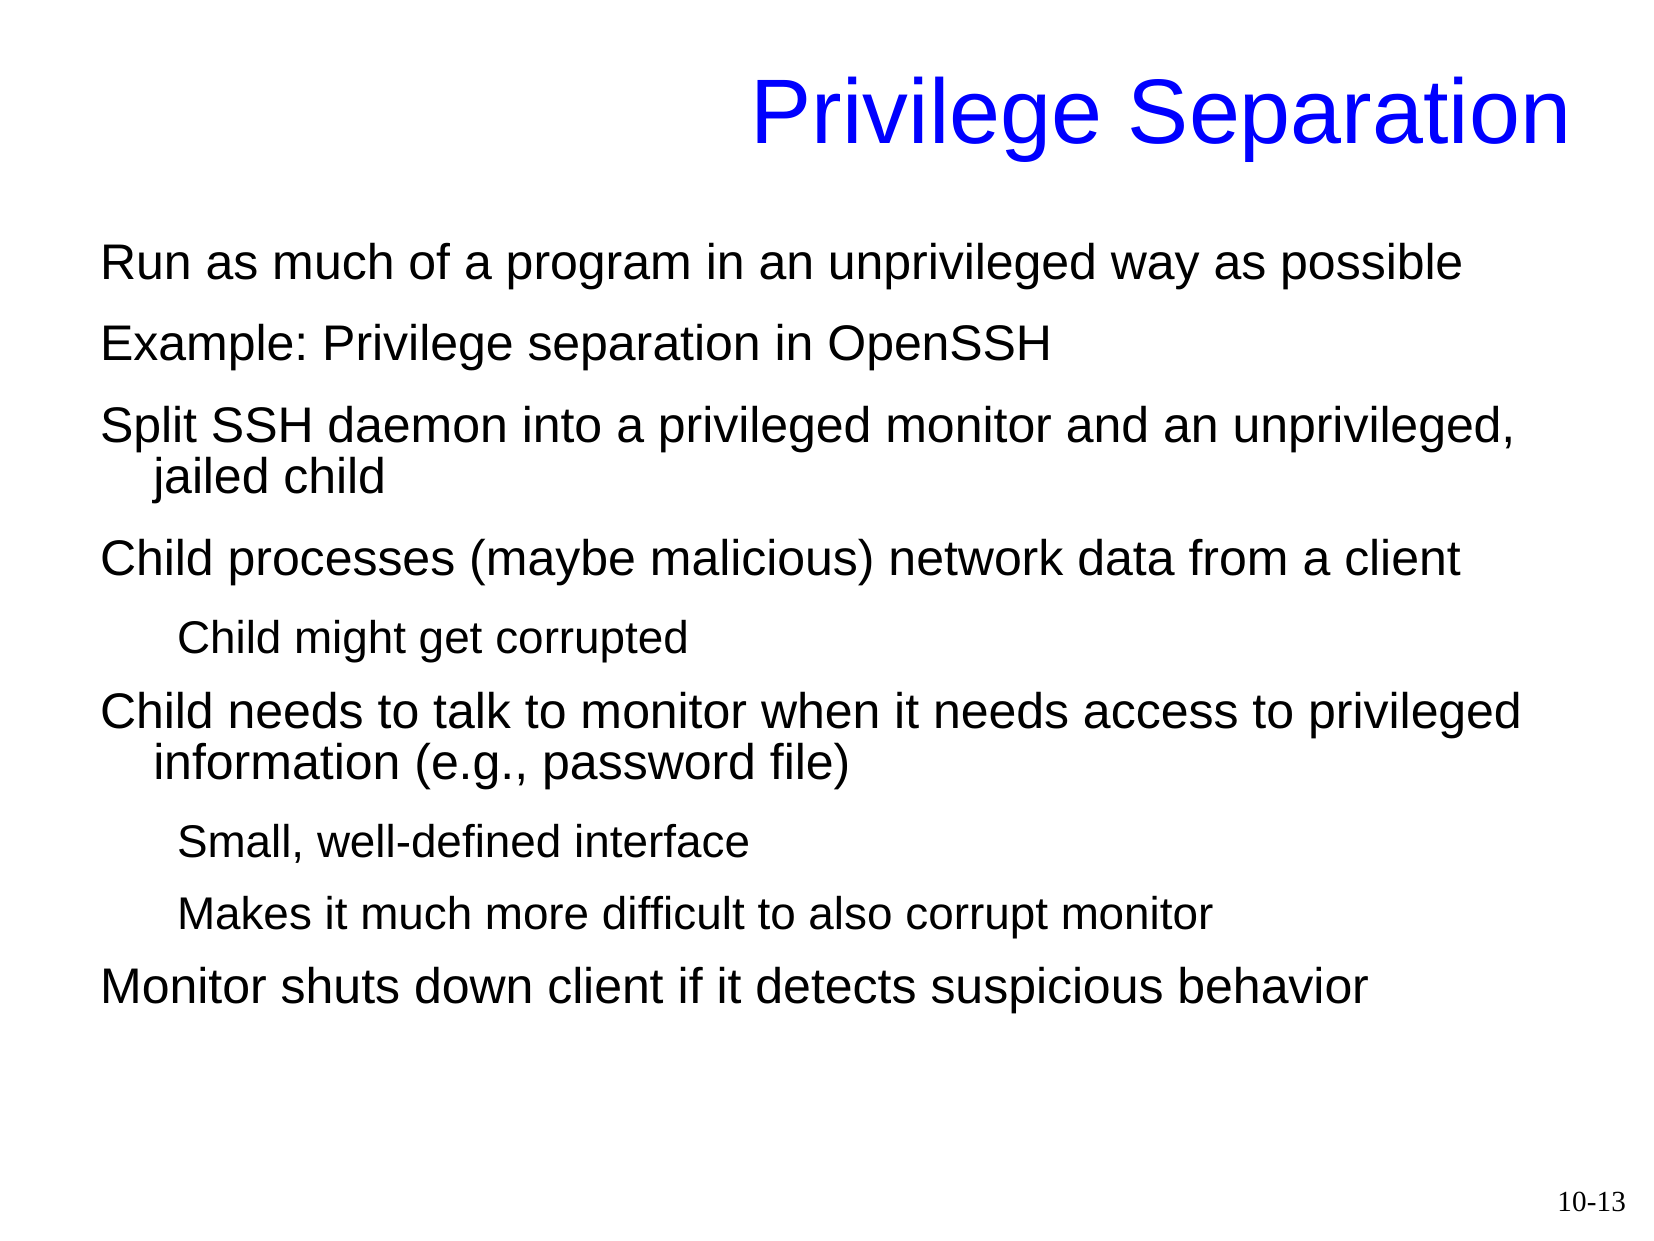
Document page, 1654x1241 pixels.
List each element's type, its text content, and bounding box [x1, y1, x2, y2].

title Privilege Separation [84, 11, 1573, 218]
list Run as much of a program in an unprivileged way as possible Example: Privilege separation in OpenSSH Split SSH daemon into a privileged monitor and an unprivileged, jailed child Child processes (maybe malicious) network data from a client Child might get corrupted Child needs to talk to monitor when it needs access to privileged information (e.g., password file) Small, well-defined interface Makes it much more difficult to also corrupt monitor Monitor shuts down client if it detects suspicious behavior [82, 237, 1571, 1170]
